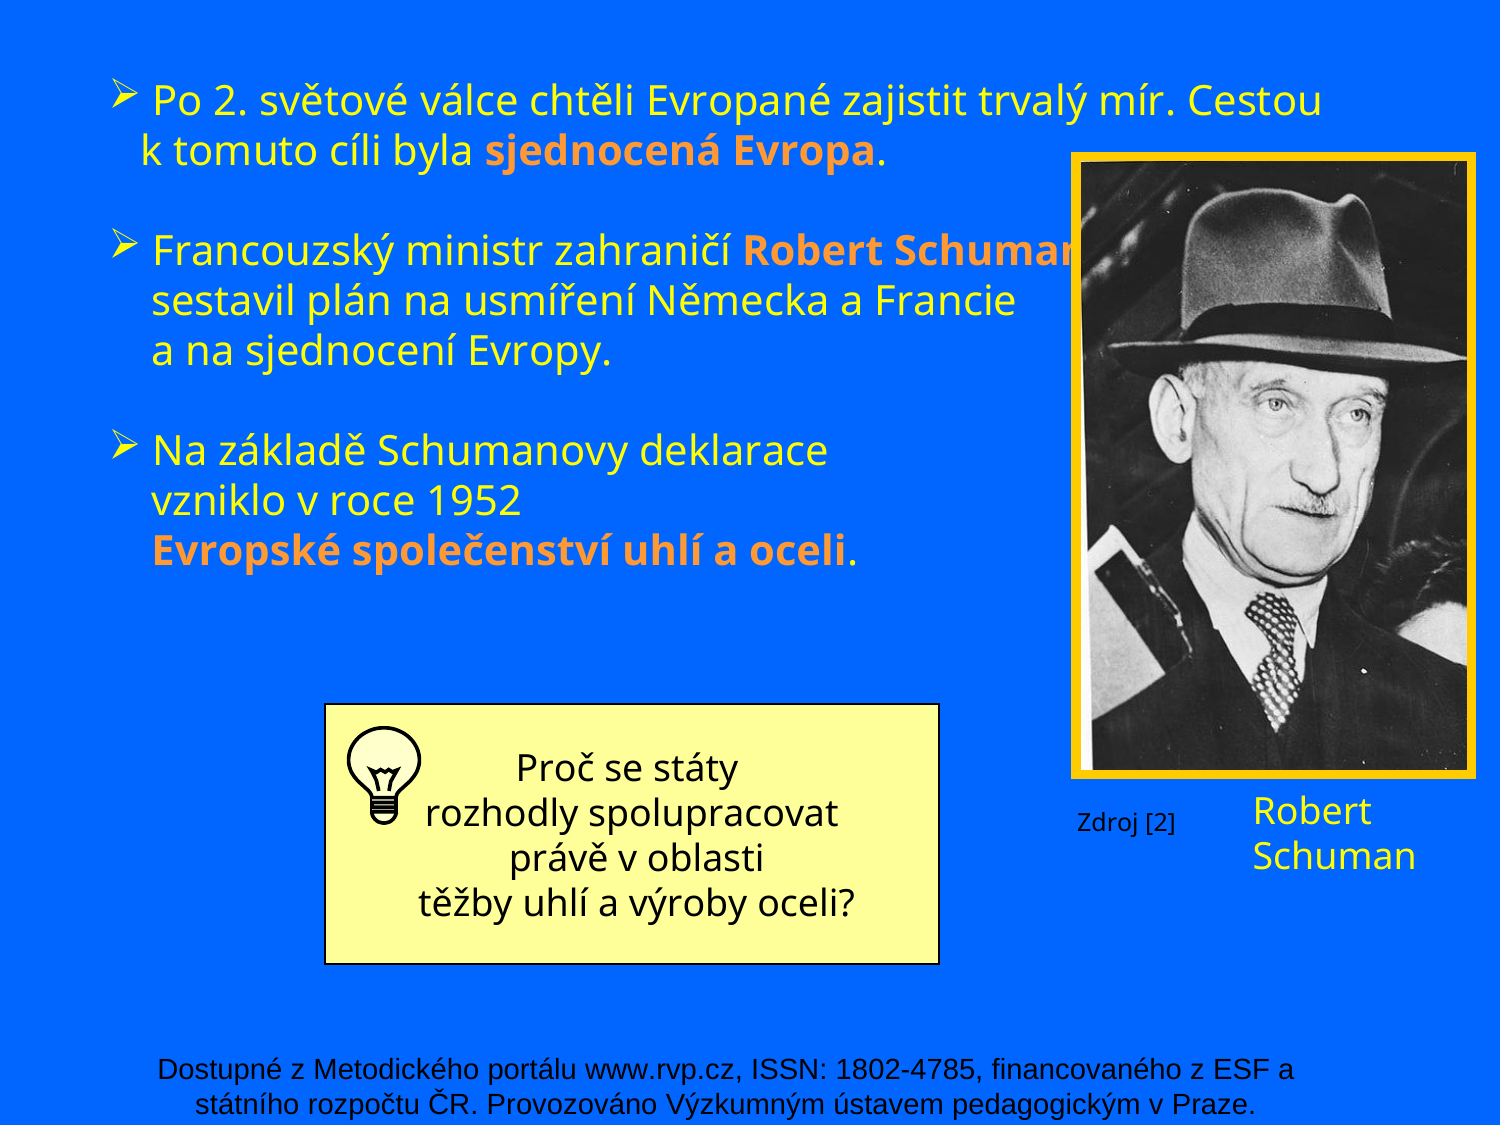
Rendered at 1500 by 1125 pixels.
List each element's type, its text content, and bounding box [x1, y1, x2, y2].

text_box Robert Schuman [1238, 779, 1432, 885]
picture [1080, 160, 1467, 770]
text_box Po 2. světové válce chtěli Evropané zajistit trvalý mír. Cestou k tomuto cíli byla sjednocená Evropa. Francouzský ministr zahraničí Robert Schuman sestavil plán na usmíření Německa a Francie a na sjednocení Evropy. Na základě Schumanovy deklarace vzniklo v roce 1952 Evropské společenství uhlí a oceli. [93, 66, 1350, 582]
text_box Proč se státy rozhodly spolupracovat právě v oblasti těžby uhlí a výroby oceli? [324, 704, 940, 965]
text_box [348, 727, 420, 823]
text_box Zdroj [2] [1062, 798, 1191, 845]
text_box Dostupné z Metodického portálu www.rvp.cz, ISSN: 1802-4785, financovaného z ESF a státního rozpočtu ČR. Provozováno Výzkumným ústavem pedagogickým v Praze. [105, 1042, 1348, 1103]
